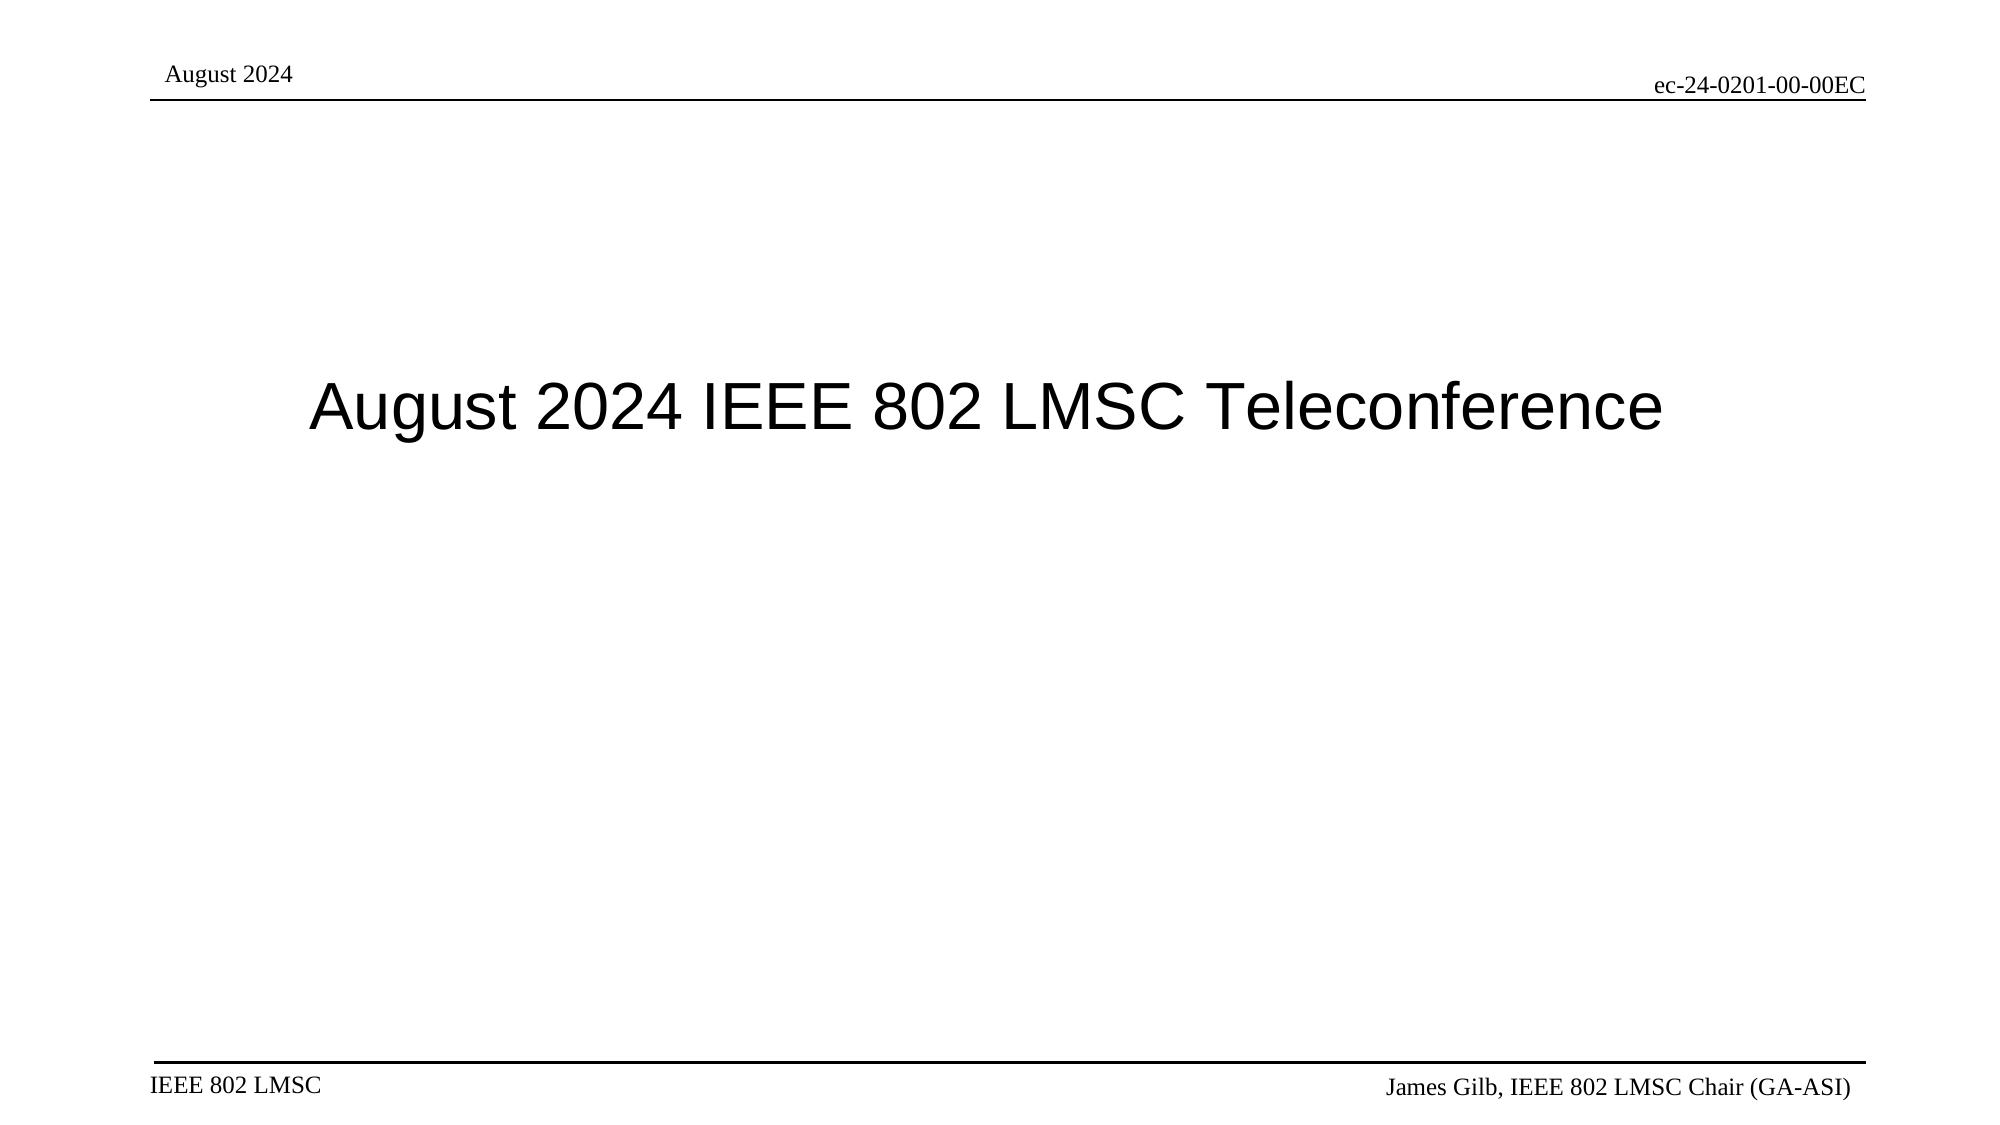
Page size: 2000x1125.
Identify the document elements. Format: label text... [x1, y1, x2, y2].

subtitle August 2024 IEEE 802 LMSC Teleconference [112, 112, 1863, 693]
